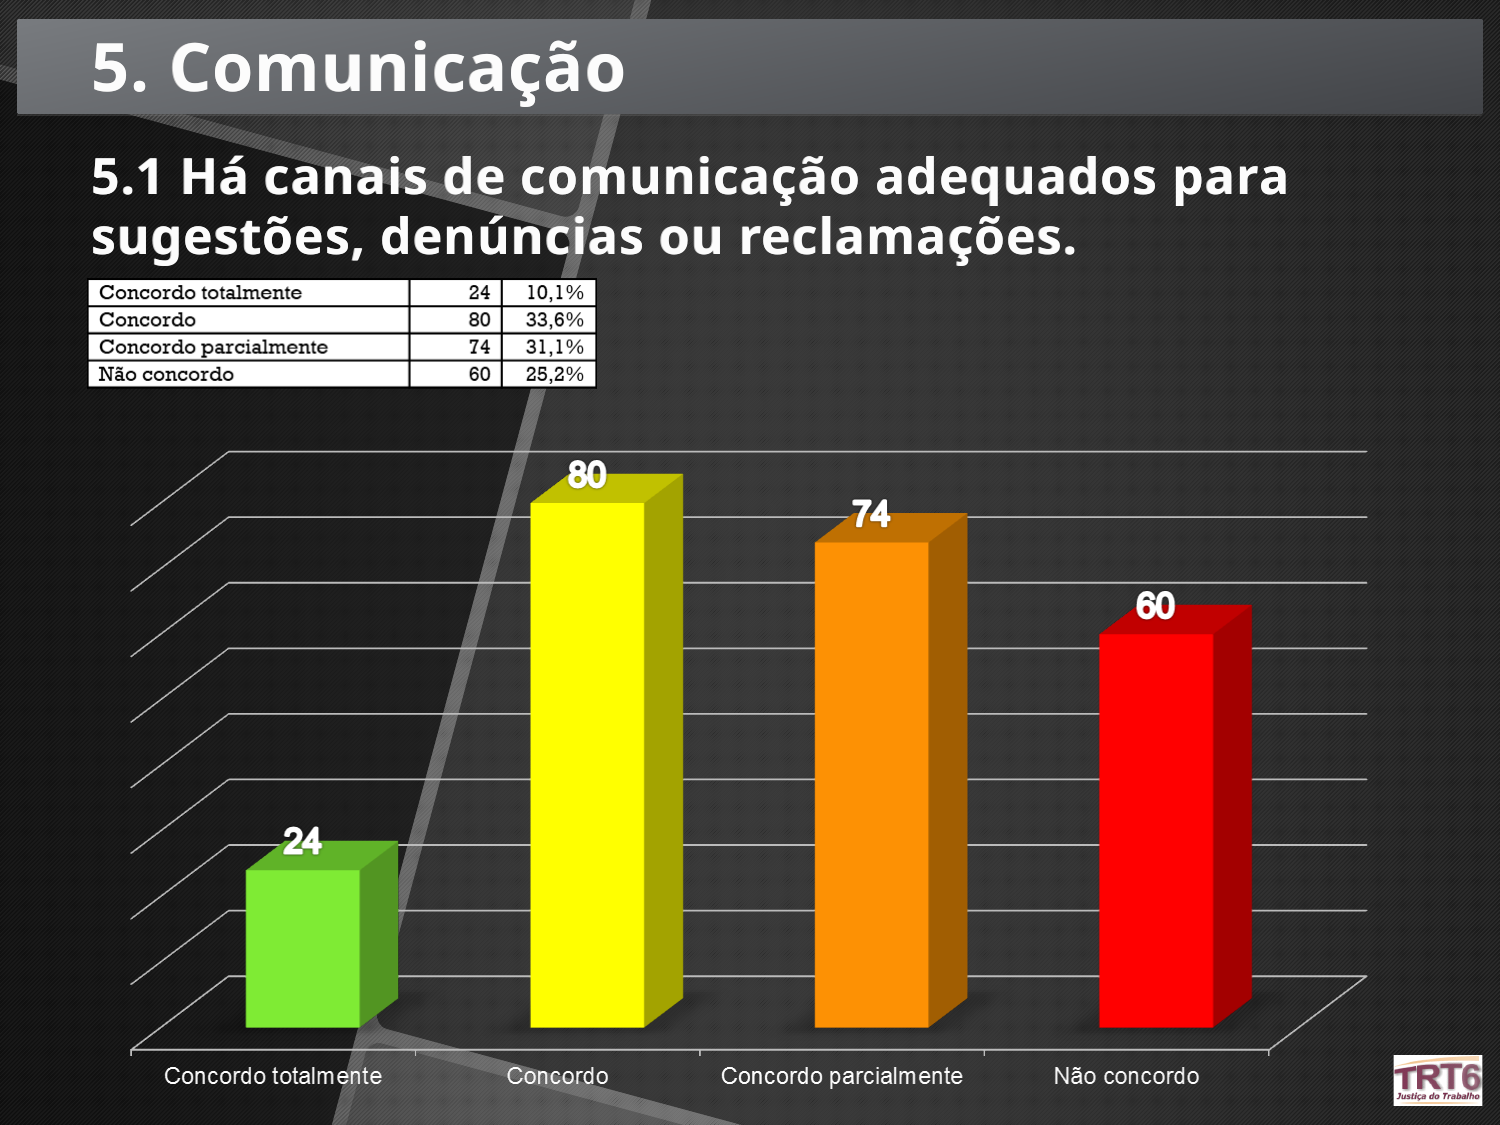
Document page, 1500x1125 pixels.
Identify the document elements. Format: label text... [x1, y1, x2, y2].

picture [1440, 1055, 1483, 1106]
chart [60, 414, 1440, 1115]
text_box [18, 19, 1482, 114]
text_box 5.1 Há canais de comunicação adequados para sugestões, denúncias ou reclamações. [77, 137, 1447, 272]
picture [87, 273, 597, 399]
text_box 5. Comunicação [77, 18, 1500, 113]
